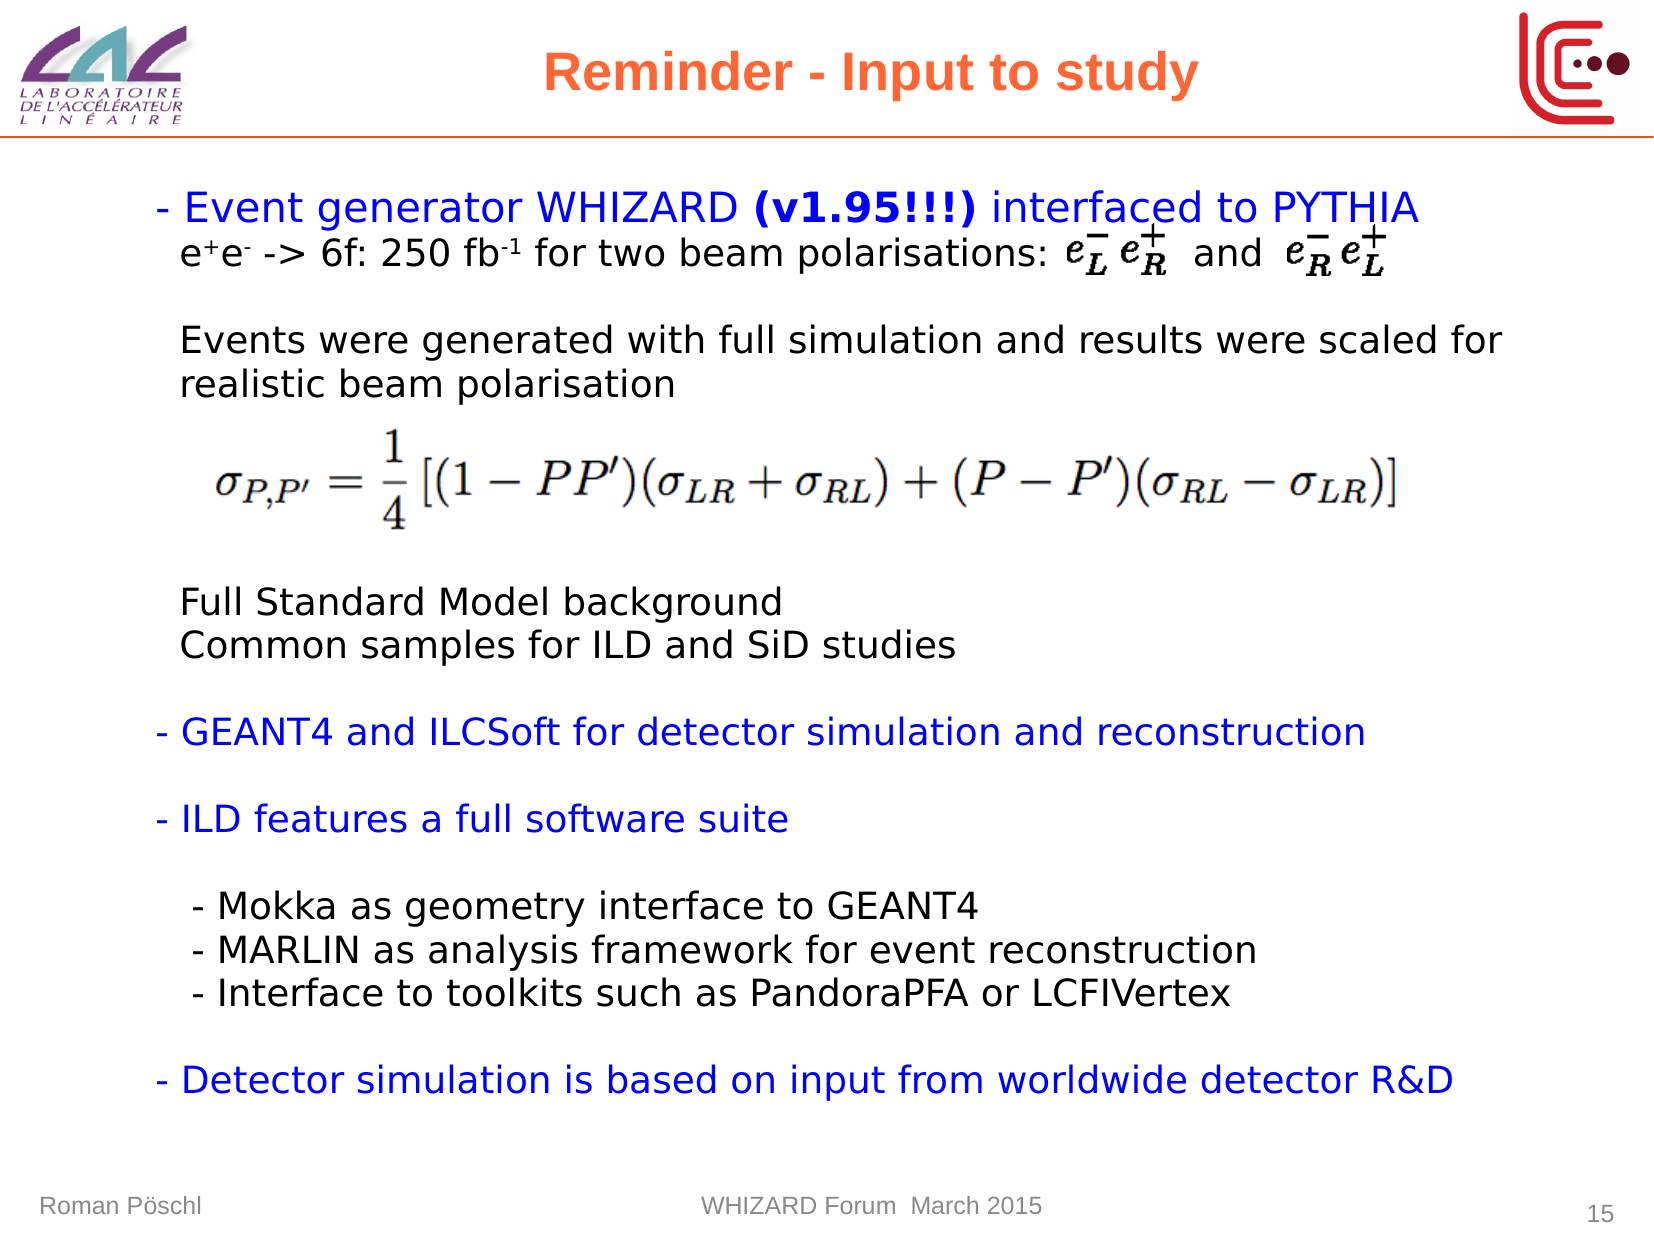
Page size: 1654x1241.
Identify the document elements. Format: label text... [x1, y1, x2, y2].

picture [1287, 224, 1386, 276]
text_box - Event generator WHIZARD (v1.95!!!) interfaced to PYTHIA e+e- -> 6f: 250 fb-1 for two beam polarisations: and Events were generated with full simulation and results were scaled for realistic beam polarisation Full Standard Model background Common samples for ILD and SiD studies - GEANT4 and ILCSoft for detector simulation and reconstruction - ILD features a full software suite - Mokka as geometry interface to GEANT4 - MARLIN as analysis framework for event reconstruction - Interface to toolkits such as PandoraPFA or LCFIVertex - Detector simulation is based on input from worldwide detector R&D [140, 176, 1521, 1113]
picture [1508, 2, 1641, 135]
picture [178, 405, 1463, 562]
picture [17, 22, 199, 127]
title Reminder - Input to study [128, 29, 1617, 113]
picture [1067, 223, 1166, 275]
